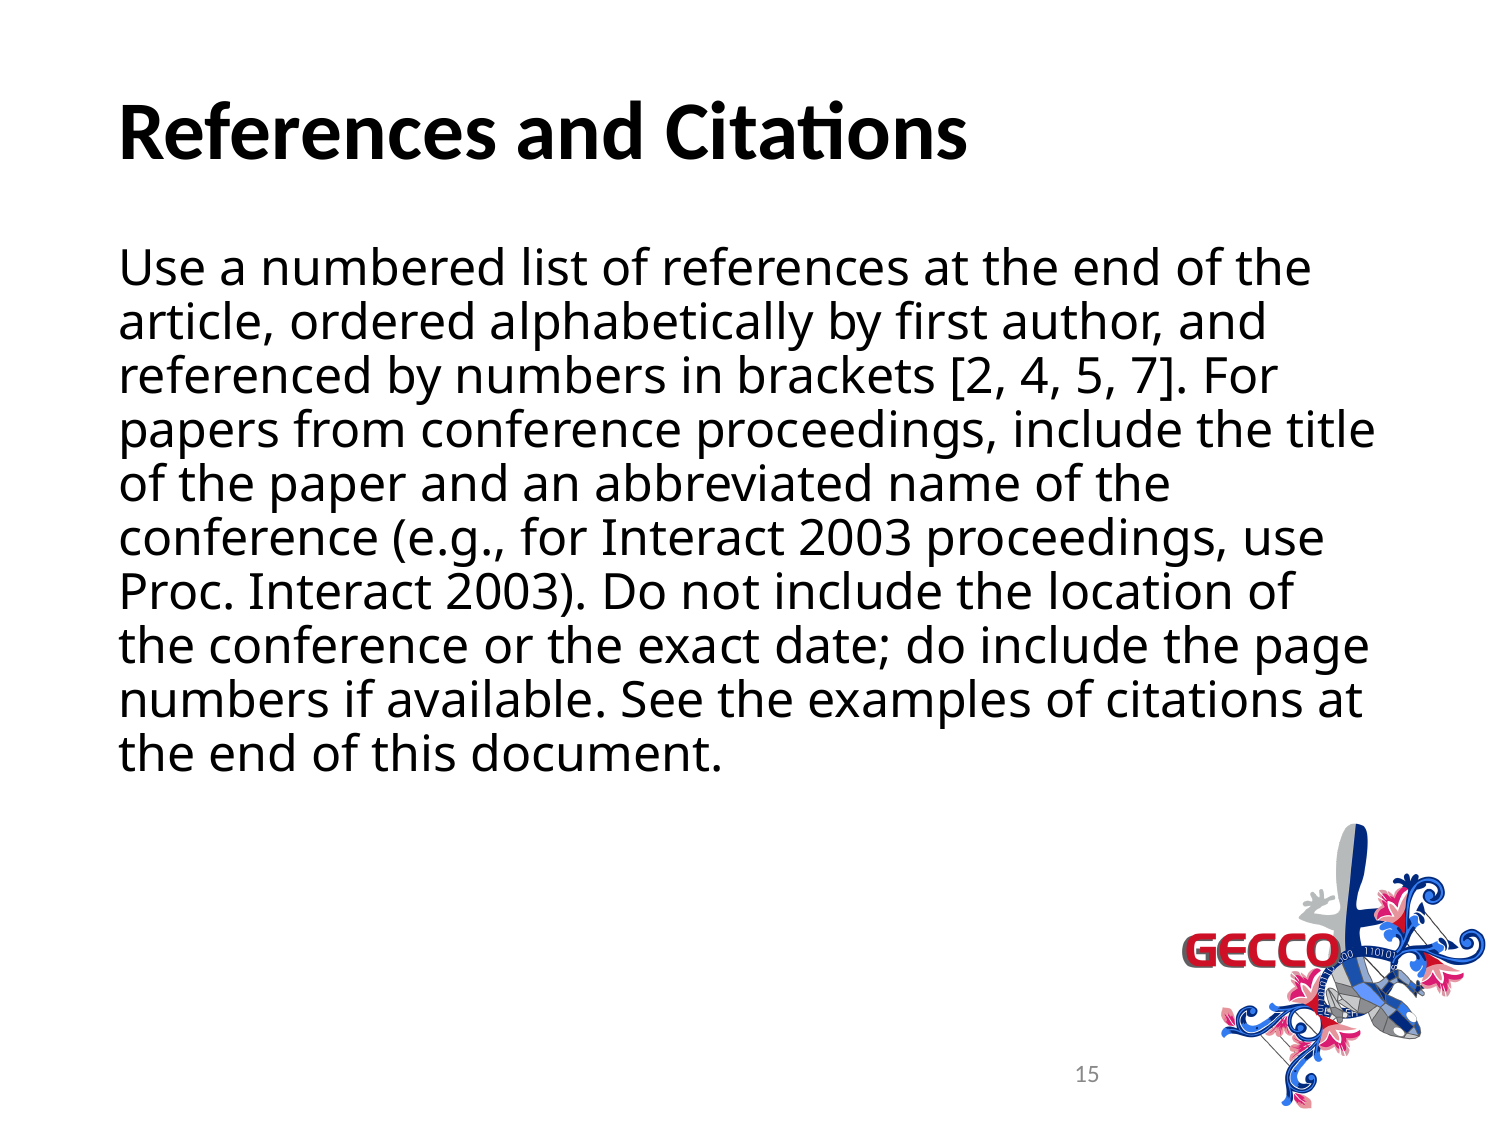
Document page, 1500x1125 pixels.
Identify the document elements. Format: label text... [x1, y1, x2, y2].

text_box 16 [1059, 1042, 1397, 1103]
list Use a numbered list of references at the end of the article, ordered alphabetically by first author, and referenced by numbers in brackets [2, 4, 5, 7]. For papers from conference proceedings, include the title of the paper and an abbreviated name of the conference (e.g., for Interact 2003 proceedings, use Proc. Interact 2003). Do not include the location of the conference or the exact date; do include the page numbers if available. See the examples of citations at the end of this document. [103, 235, 1397, 1014]
title References and Citations [103, 59, 1397, 207]
